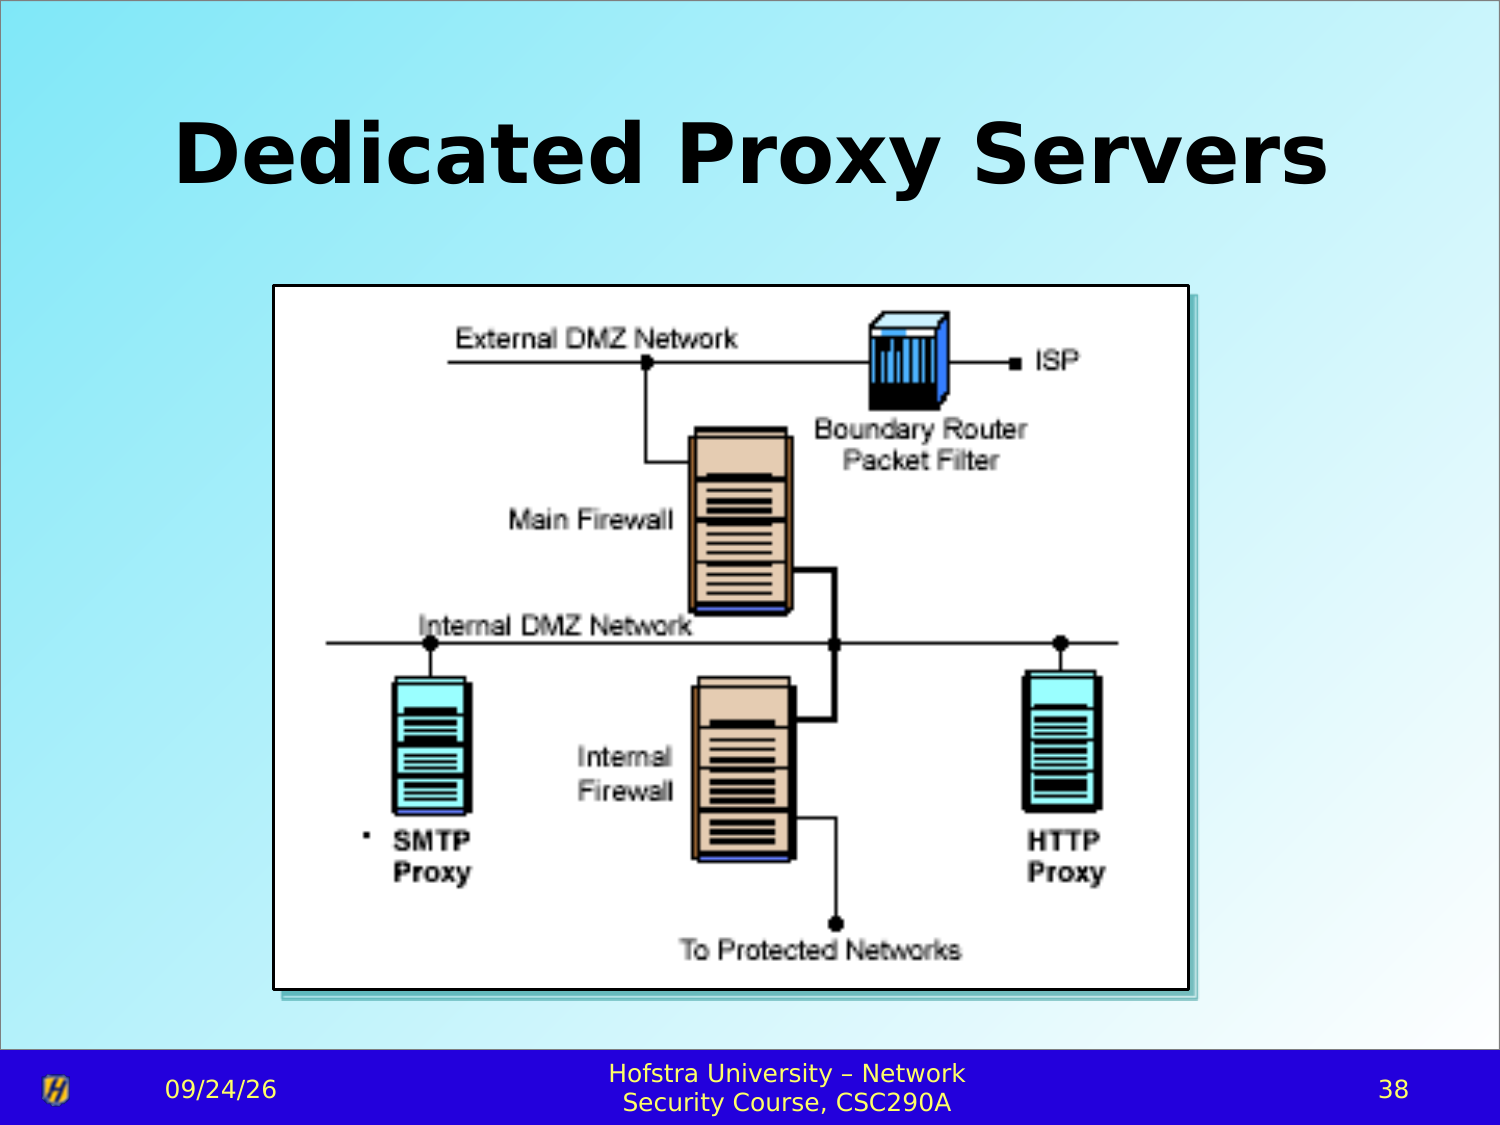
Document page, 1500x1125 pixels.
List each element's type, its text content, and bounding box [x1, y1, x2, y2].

picture [274, 287, 1188, 989]
title Dedicated Proxy Servers [112, 95, 1391, 212]
picture [37, 1072, 76, 1110]
